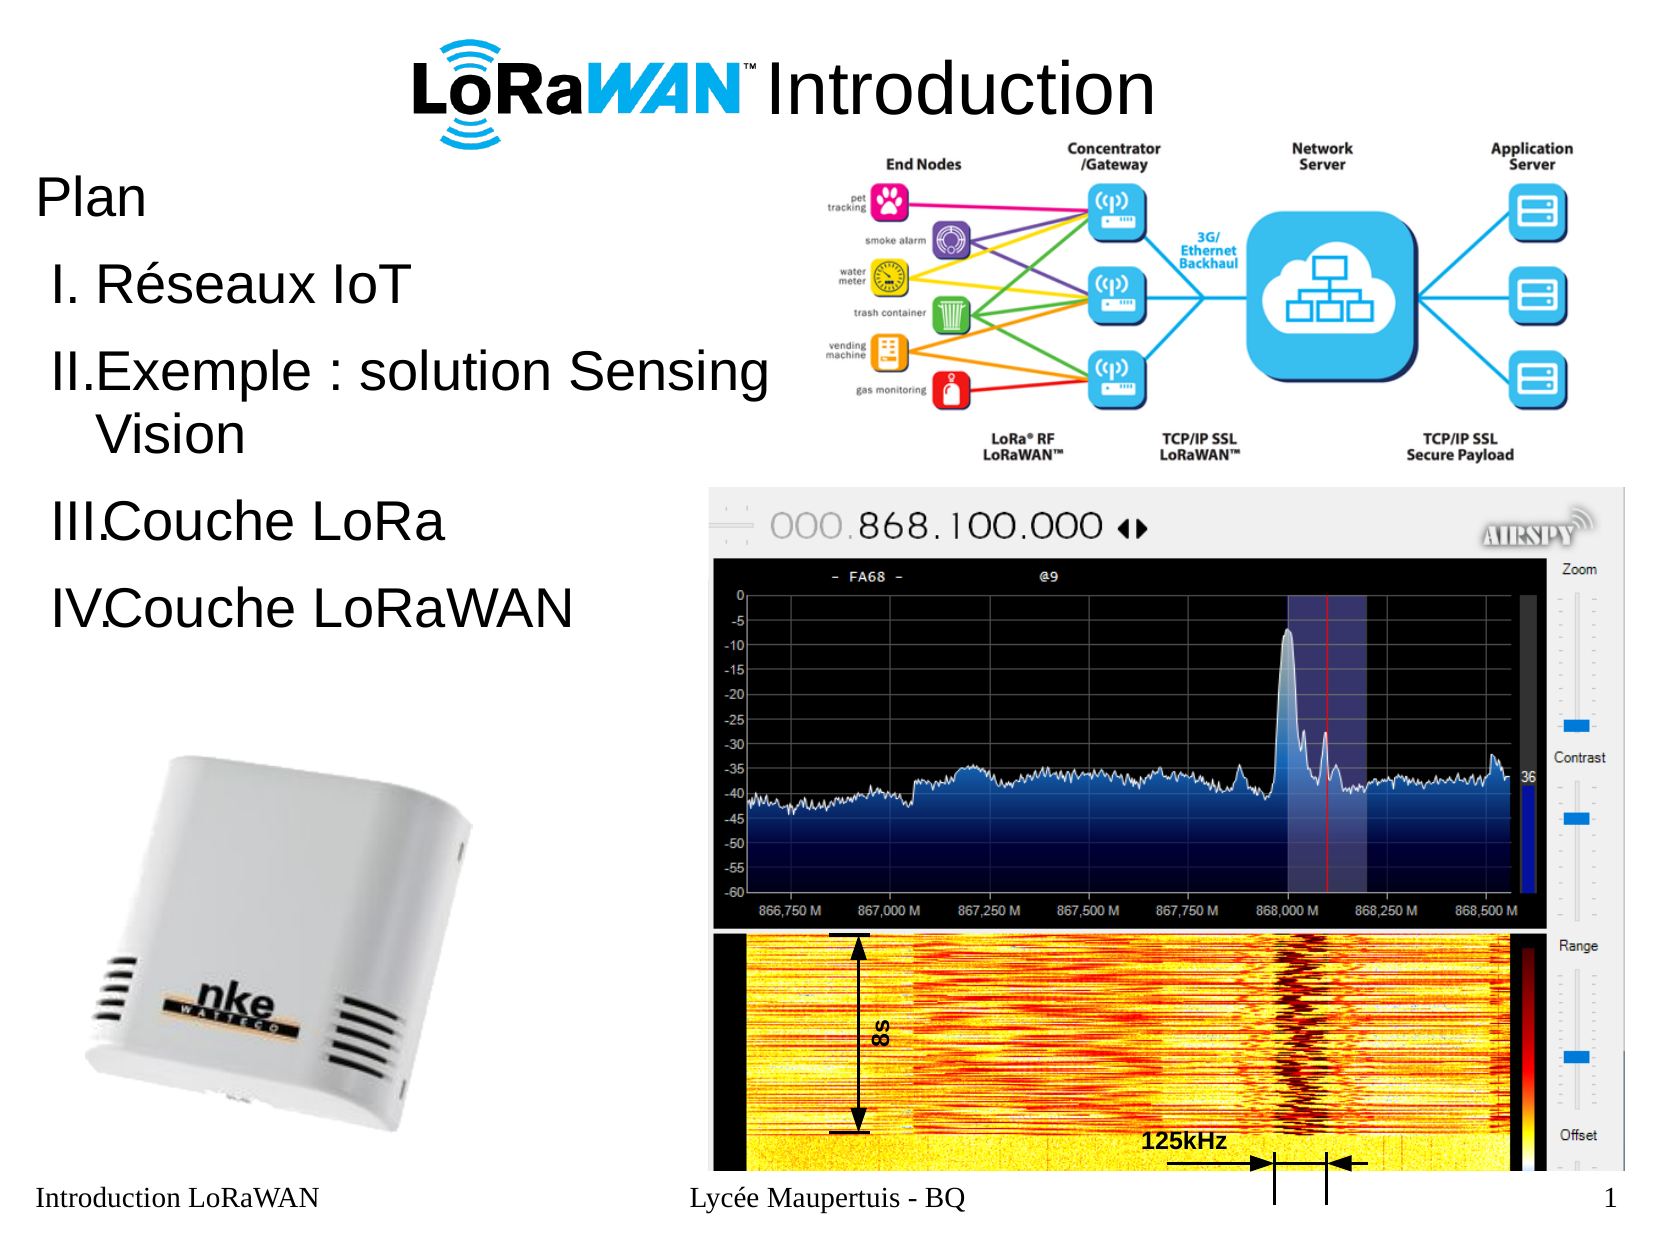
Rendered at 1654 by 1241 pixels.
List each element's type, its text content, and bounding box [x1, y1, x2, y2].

picture [413, 39, 756, 151]
picture [1256, 1165, 1273, 1171]
picture [1276, 1165, 1325, 1171]
title Introduction [35, 35, 1619, 142]
picture [1328, 1165, 1346, 1171]
picture [85, 755, 473, 1134]
picture [816, 131, 1583, 473]
list Plan Réseaux IoT Exemple : solution Sensing Vision Couche LoRa Couche LoRaWAN [35, 165, 780, 645]
picture [708, 487, 1625, 1171]
